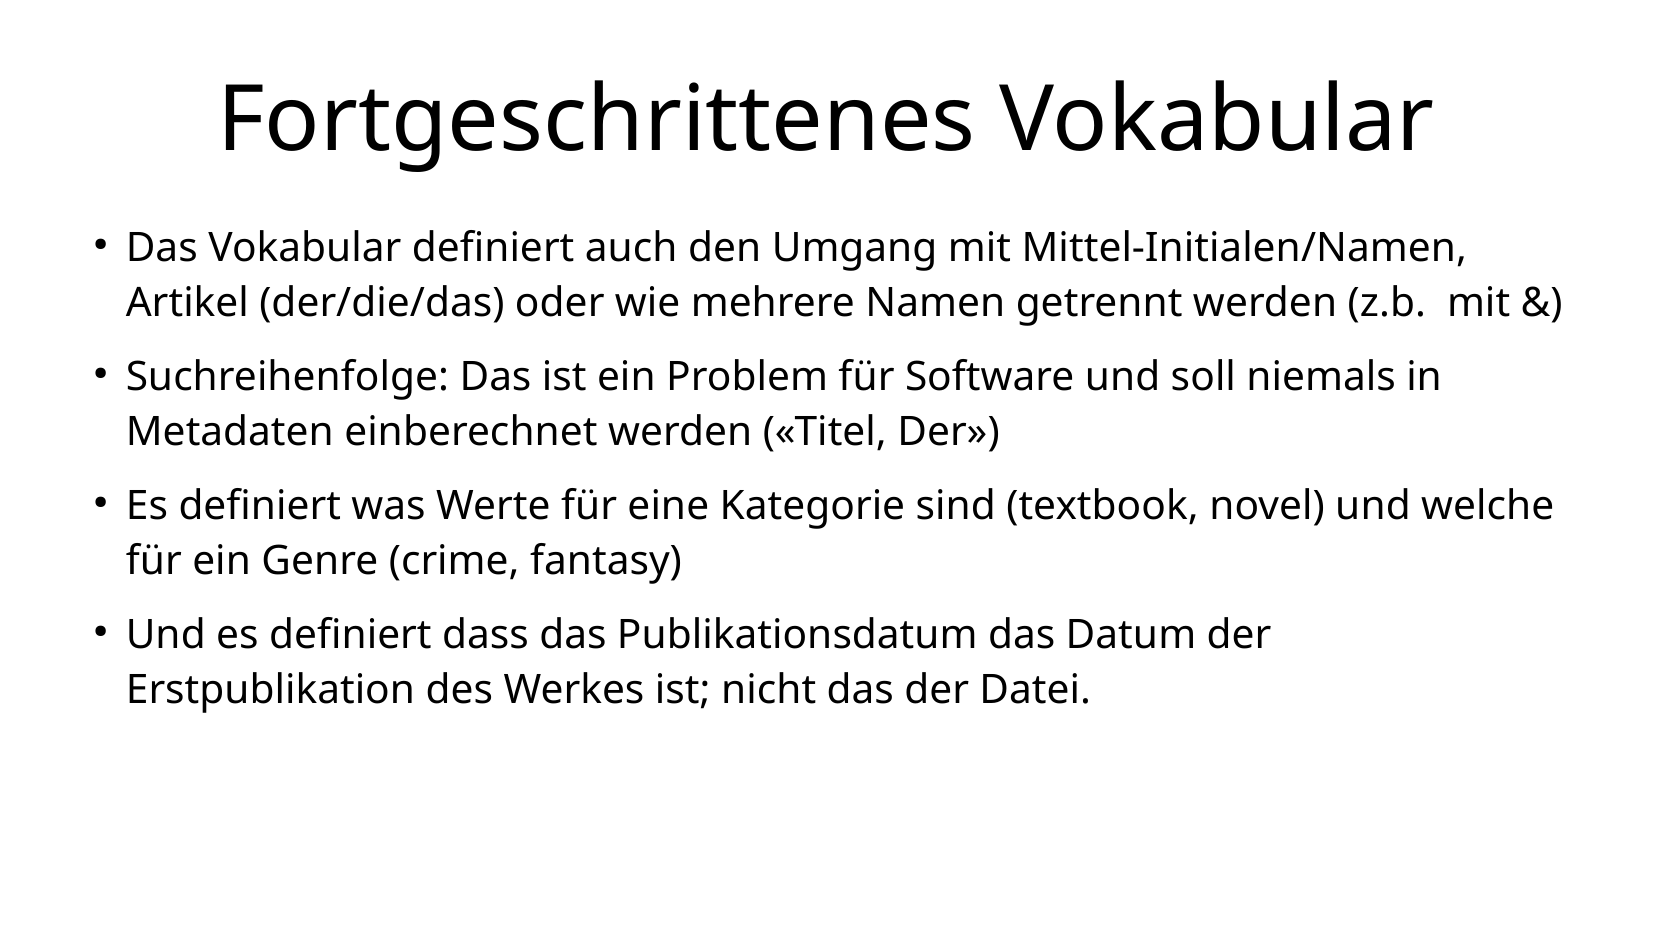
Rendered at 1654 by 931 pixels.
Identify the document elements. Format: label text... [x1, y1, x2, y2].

title Fortgeschrittenes Vokabular [82, 37, 1571, 193]
list Das Vokabular definiert auch den Umgang mit Mittel-Initialen/Namen, Artikel (der/die/das) oder wie mehrere Namen getrennt werden (z.b. mit &) Suchreihenfolge: Das ist ein Problem für Software und soll niemals in Metadaten einberechnet werden («Titel, Der») Es definiert was Werte für eine Kategorie sind (textbook, novel) und welche für ein Genre (crime, fantasy) Und es definiert dass das Publikationsdatum das Datum der Erstpublikation des Werkes ist; nicht das der Datei. [82, 217, 1571, 758]
